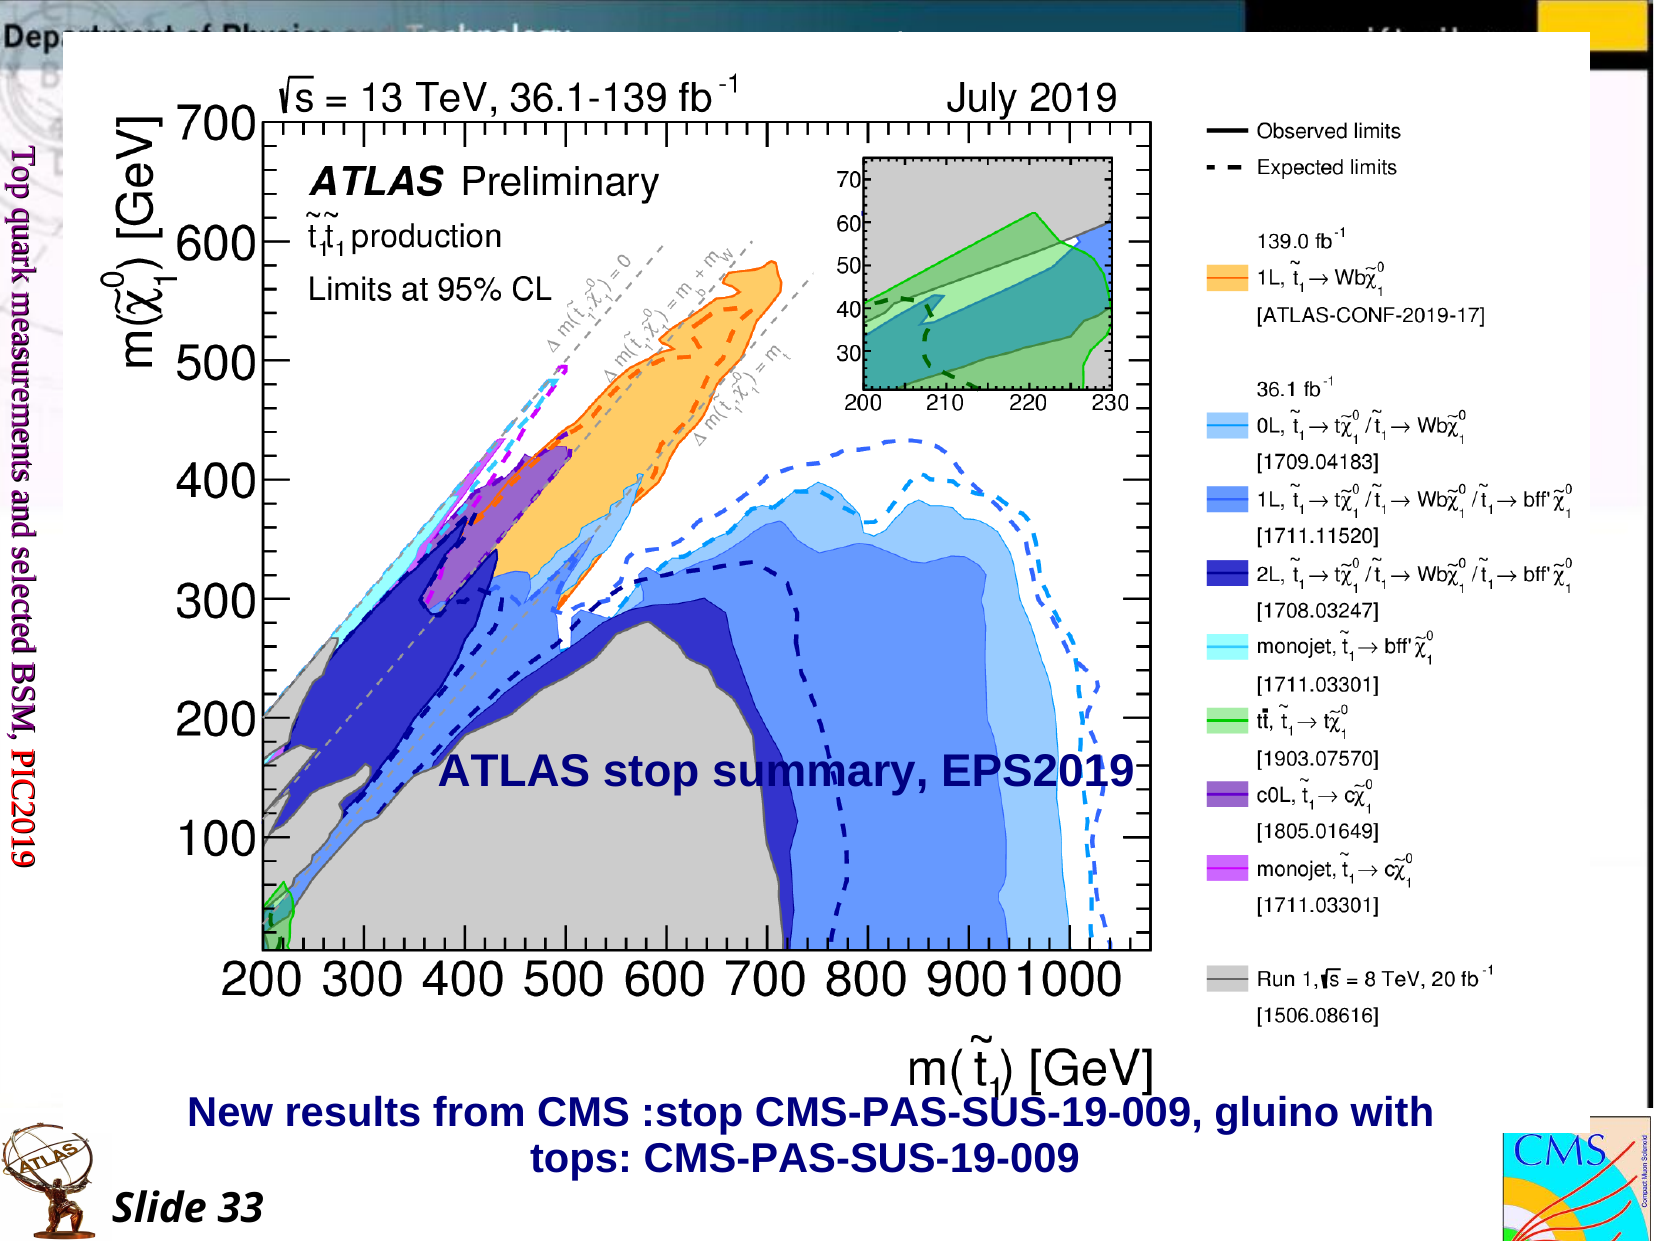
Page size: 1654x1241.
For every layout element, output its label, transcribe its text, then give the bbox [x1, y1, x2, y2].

title New results from CMS :stop CMS-PAS-SUS-19-009, gluino with tops: CMS-PAS-SUS-19-009 [171, 1086, 1451, 1184]
picture [0, 0, 1654, 1241]
title ATLAS stop summary, EPS2019 [99, 699, 1474, 842]
text_box Slide 33 [111, 1177, 244, 1232]
